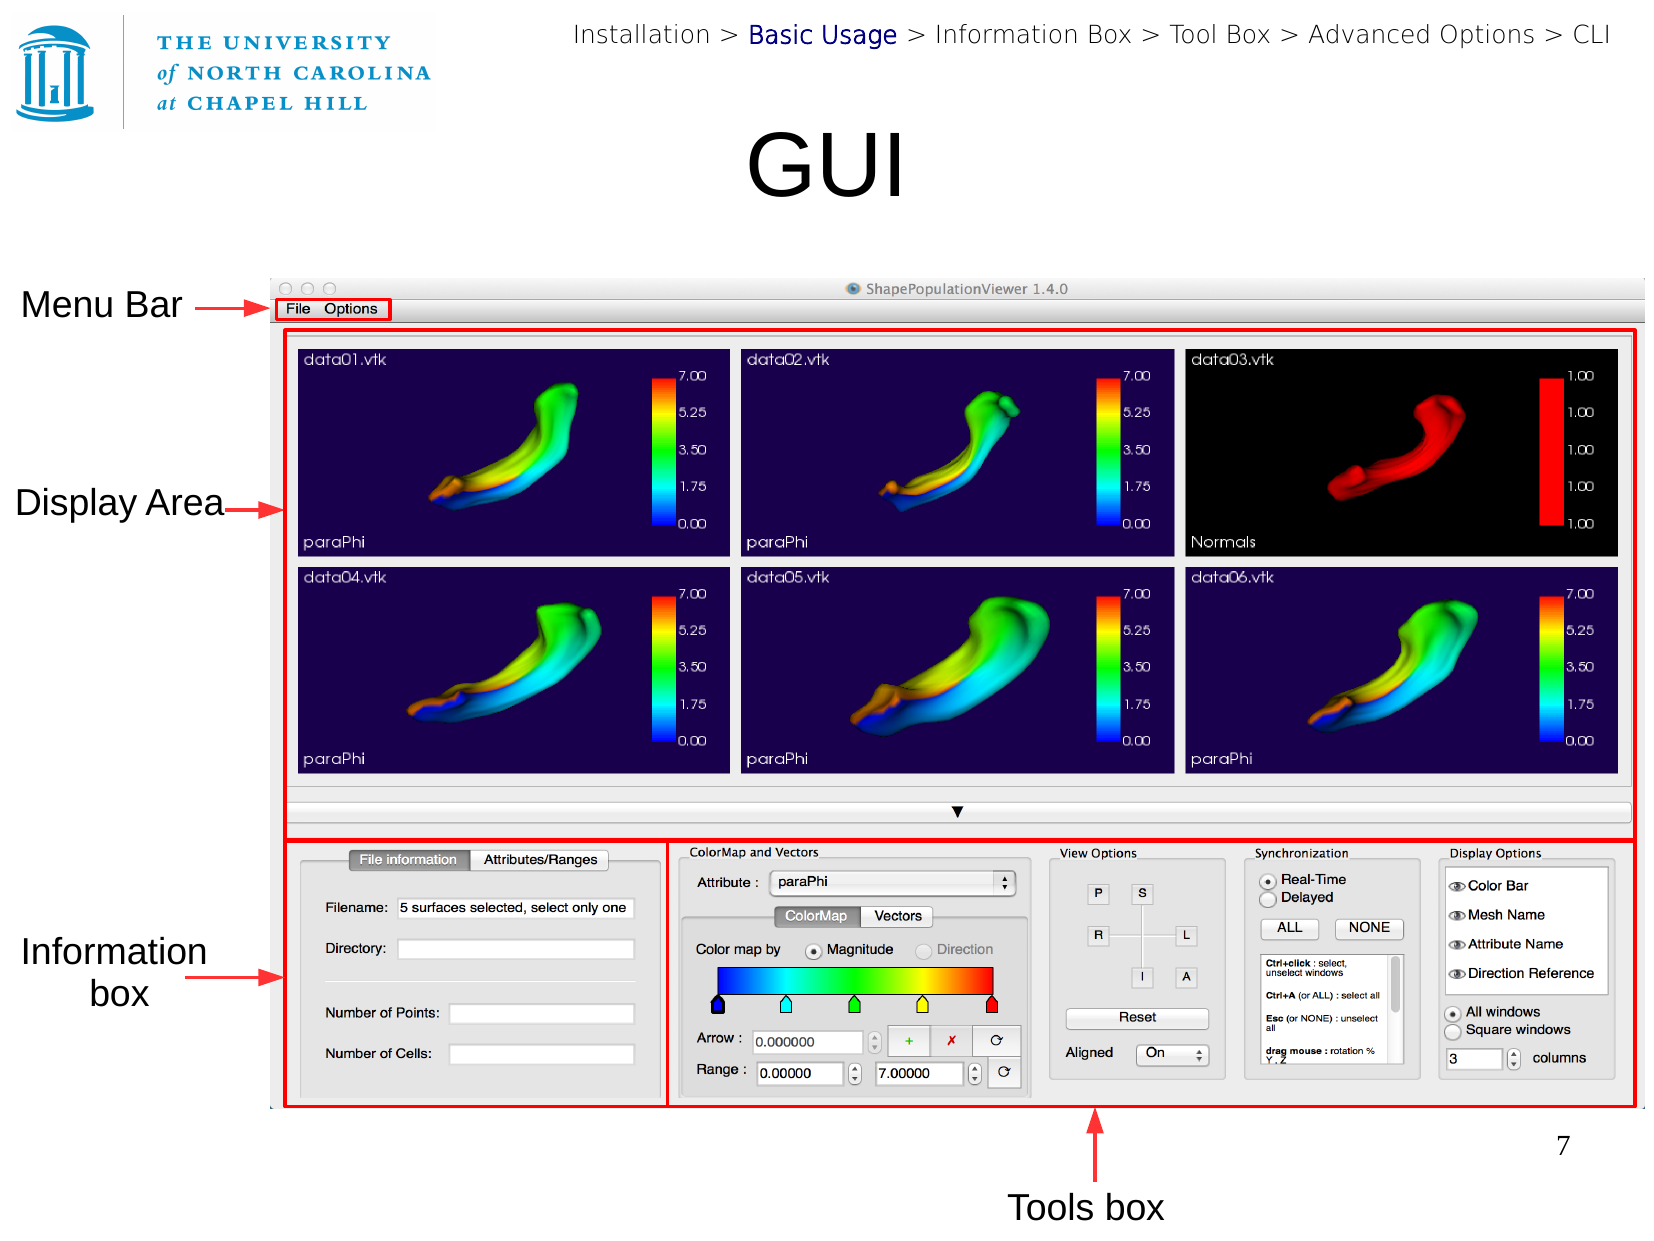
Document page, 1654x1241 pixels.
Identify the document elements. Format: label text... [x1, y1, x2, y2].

text_box Installation > Basic Usage > Information Box > Tool Box > Advanced Options > CLI [558, 12, 1654, 57]
picture [669, 843, 1633, 1105]
picture [270, 278, 1645, 1109]
picture [11, 12, 436, 132]
picture [270, 512, 283, 976]
text_box Tools box [992, 1178, 1185, 1236]
text_box Display Area [0, 474, 243, 531]
picture [287, 843, 666, 1105]
text_box Information box [5, 923, 270, 1022]
title GUI [82, 61, 1571, 269]
picture [270, 979, 1094, 1109]
picture [287, 332, 1633, 838]
text_box Menu Bar [5, 275, 199, 333]
